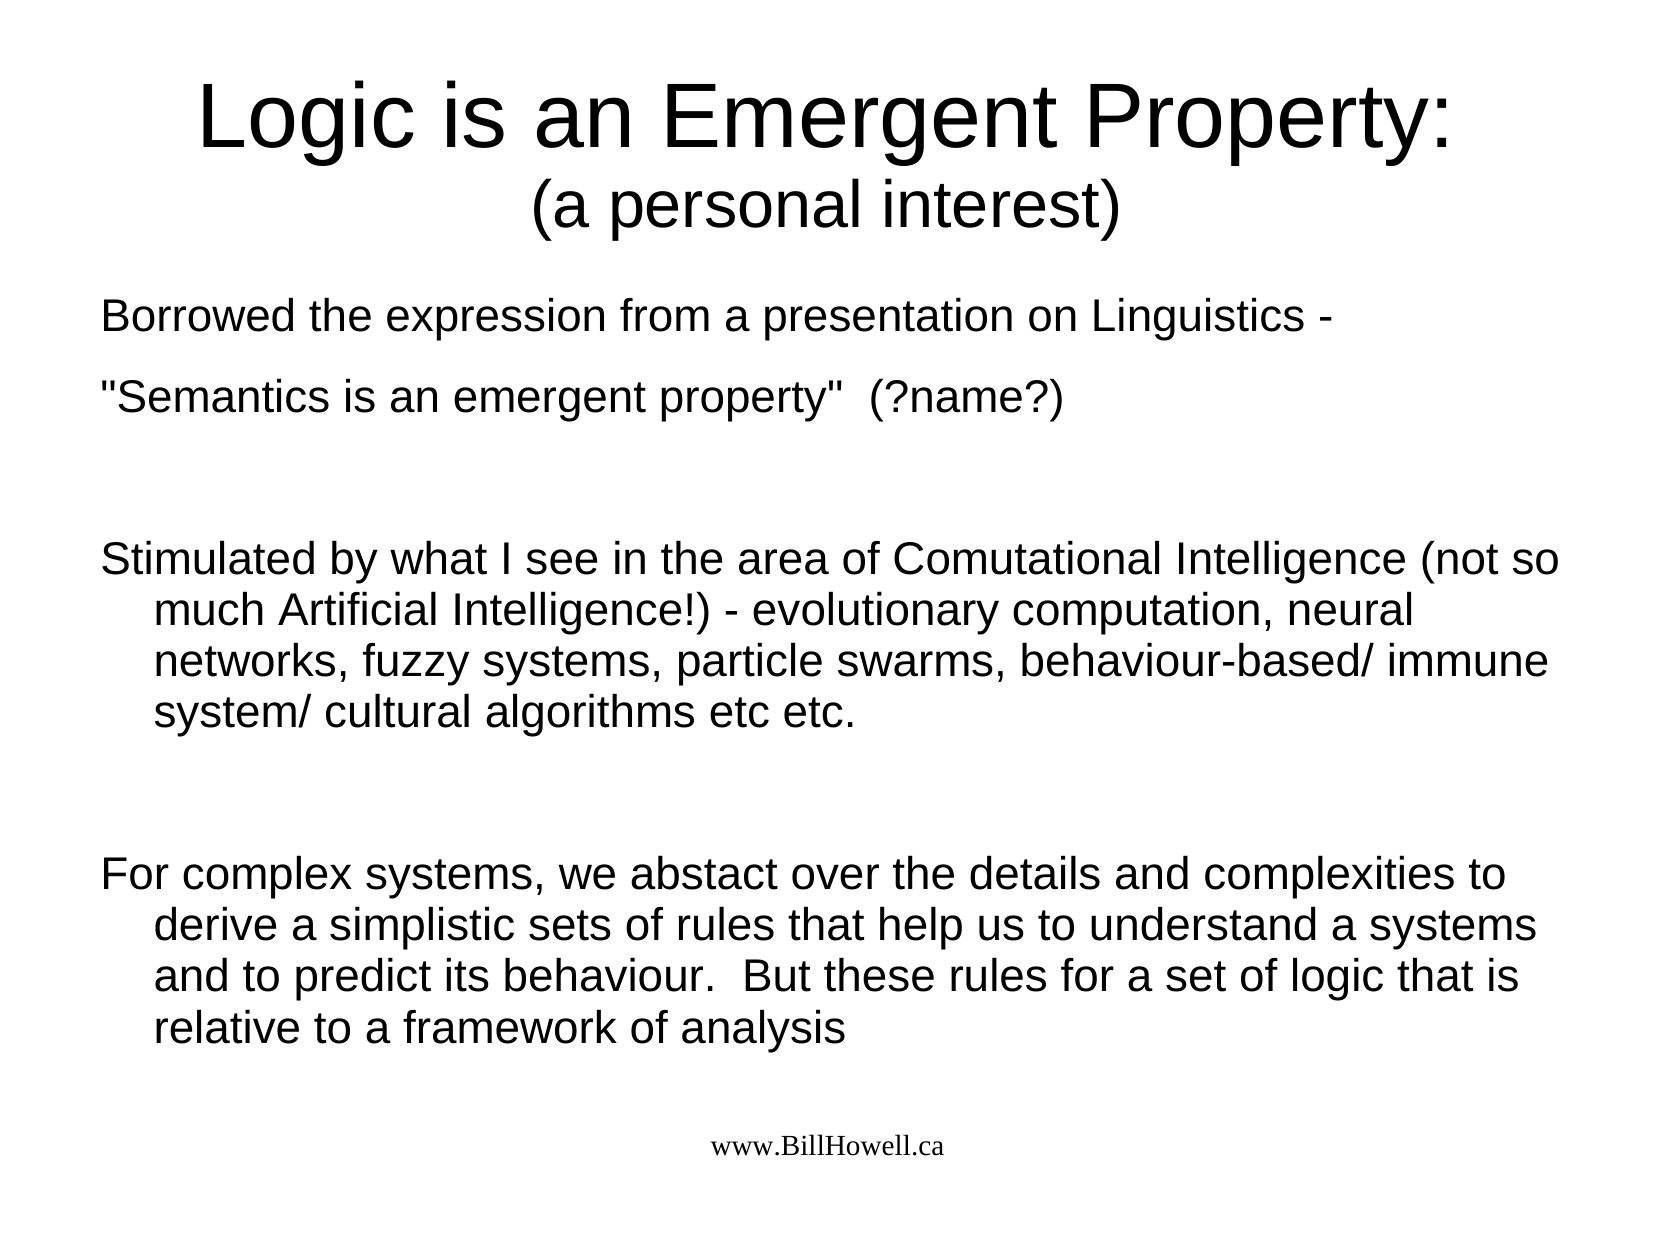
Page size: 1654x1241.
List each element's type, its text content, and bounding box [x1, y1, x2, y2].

list Borrowed the expression from a presentation on Linguistics - "Semantics is an emergent property" (?name?) Stimulated by what I see in the area of Comutational Intelligence (not so much Artificial Intelligence!) - evolutionary computation, neural networks, fuzzy systems, particle swarms, behaviour-based/ immune system/ cultural algorithms etc etc. For complex systems, we abstact over the details and complexities to derive a simplistic sets of rules that help us to understand a systems and to predict its behaviour. But these rules for a set of logic that is relative to a framework of analysis [82, 290, 1571, 1094]
title Logic is an Emergent Property: (a personal interest) [82, 49, 1571, 257]
